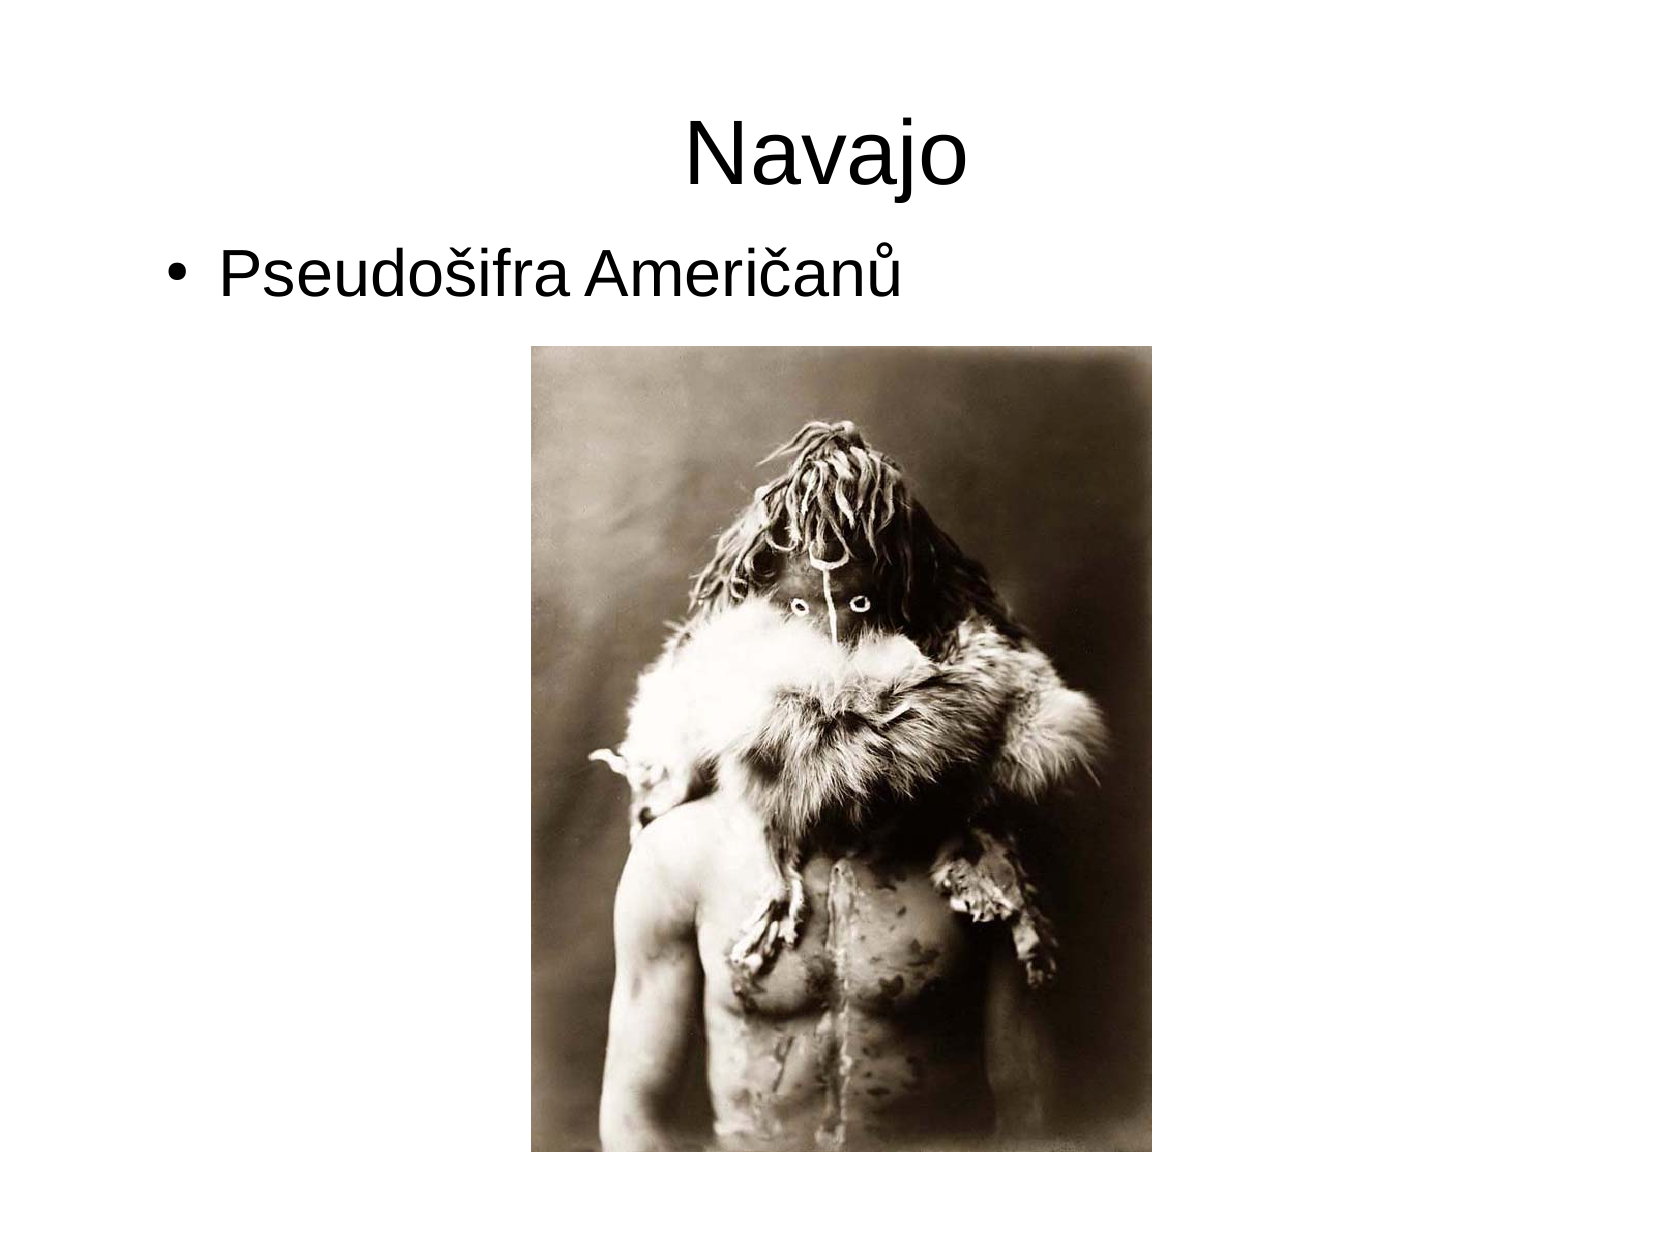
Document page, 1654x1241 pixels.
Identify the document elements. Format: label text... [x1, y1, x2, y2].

picture [531, 346, 1152, 1152]
list Pseudošifra Američanů [147, 236, 1217, 827]
title Navajo [82, 56, 1571, 250]
